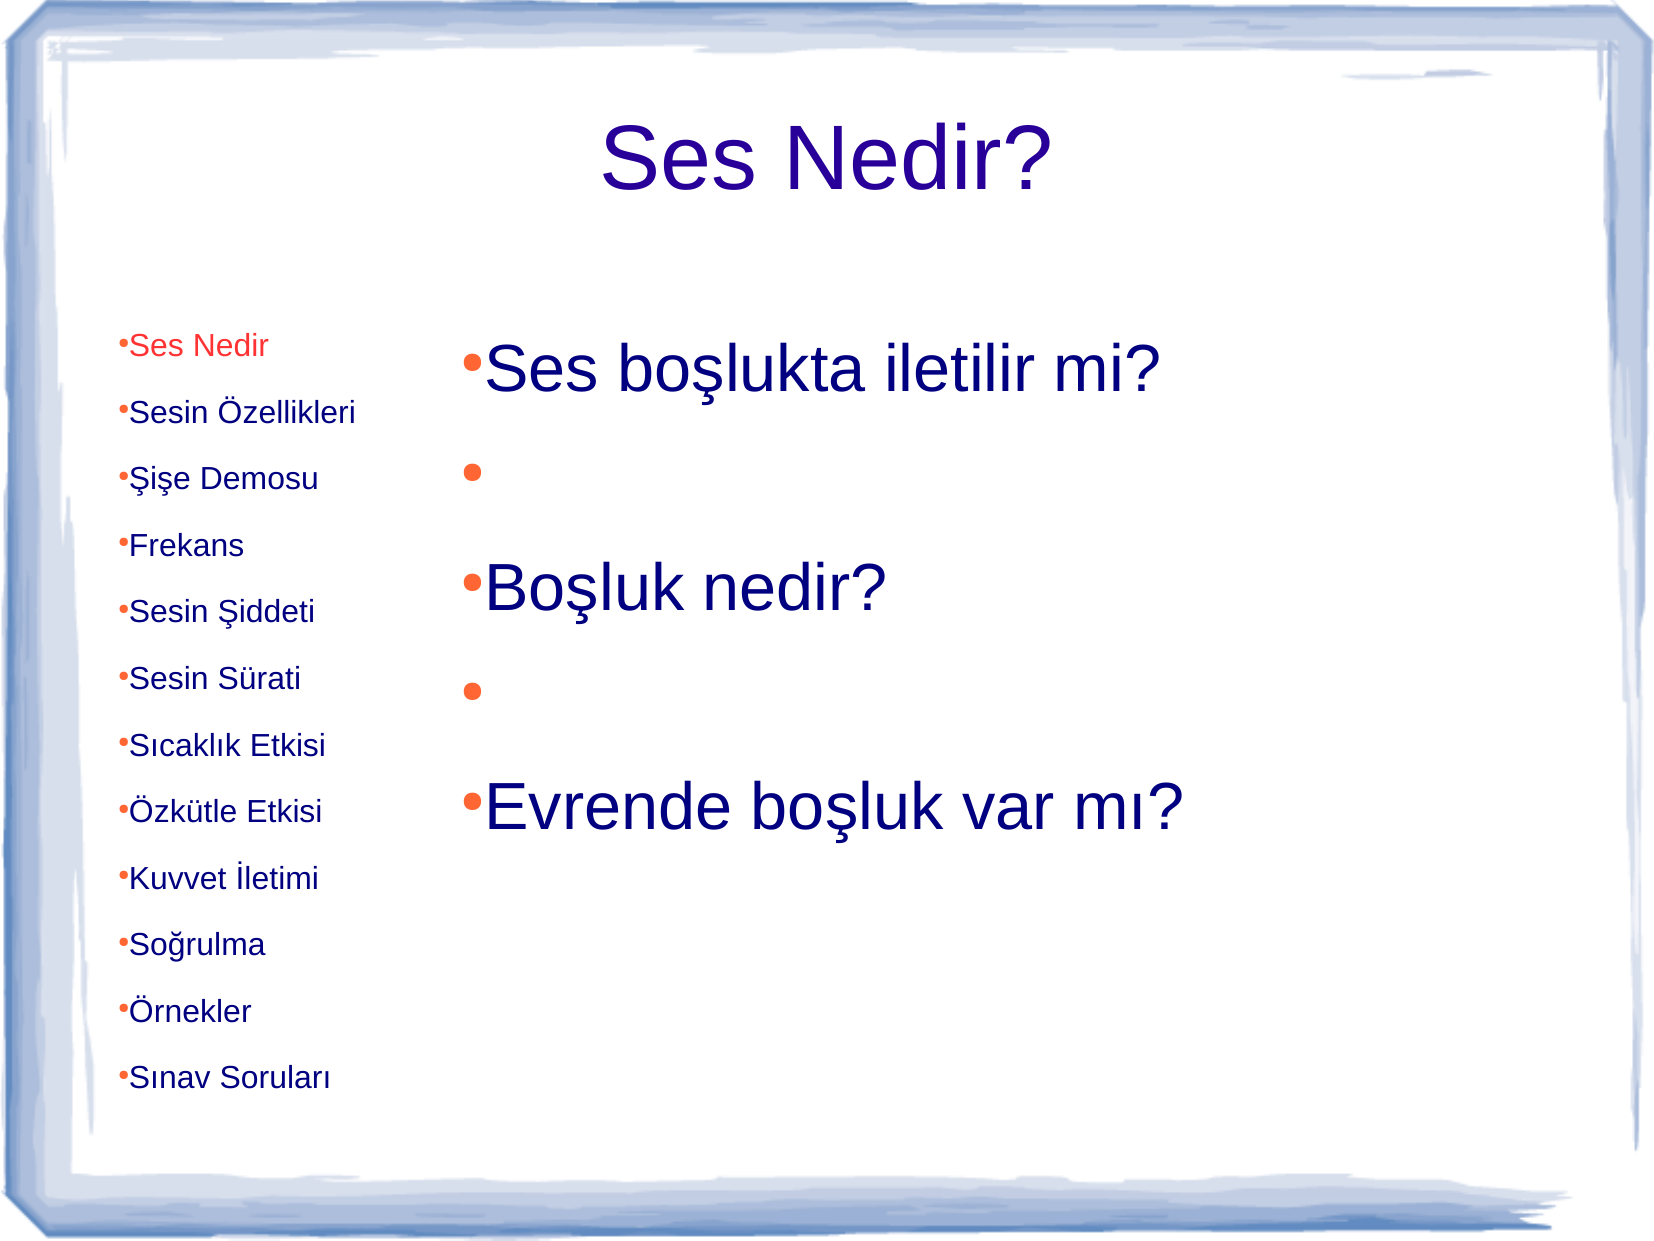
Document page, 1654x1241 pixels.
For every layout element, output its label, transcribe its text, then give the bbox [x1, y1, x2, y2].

list Ses boşlukta iletilir mi? Boşluk nedir? Evrende boşluk var mı? [460, 324, 1572, 1004]
list Ses Nedir Sesin Özellikleri Şişe Demosu Frekans Sesin Şiddeti Sesin Sürati Sıcaklık Etkisi Özkütle Etkisi Kuvvet İletimi Soğrulma Örnekler Sınav Soruları [118, 324, 438, 1097]
title Ses Nedir? [82, 49, 1571, 257]
